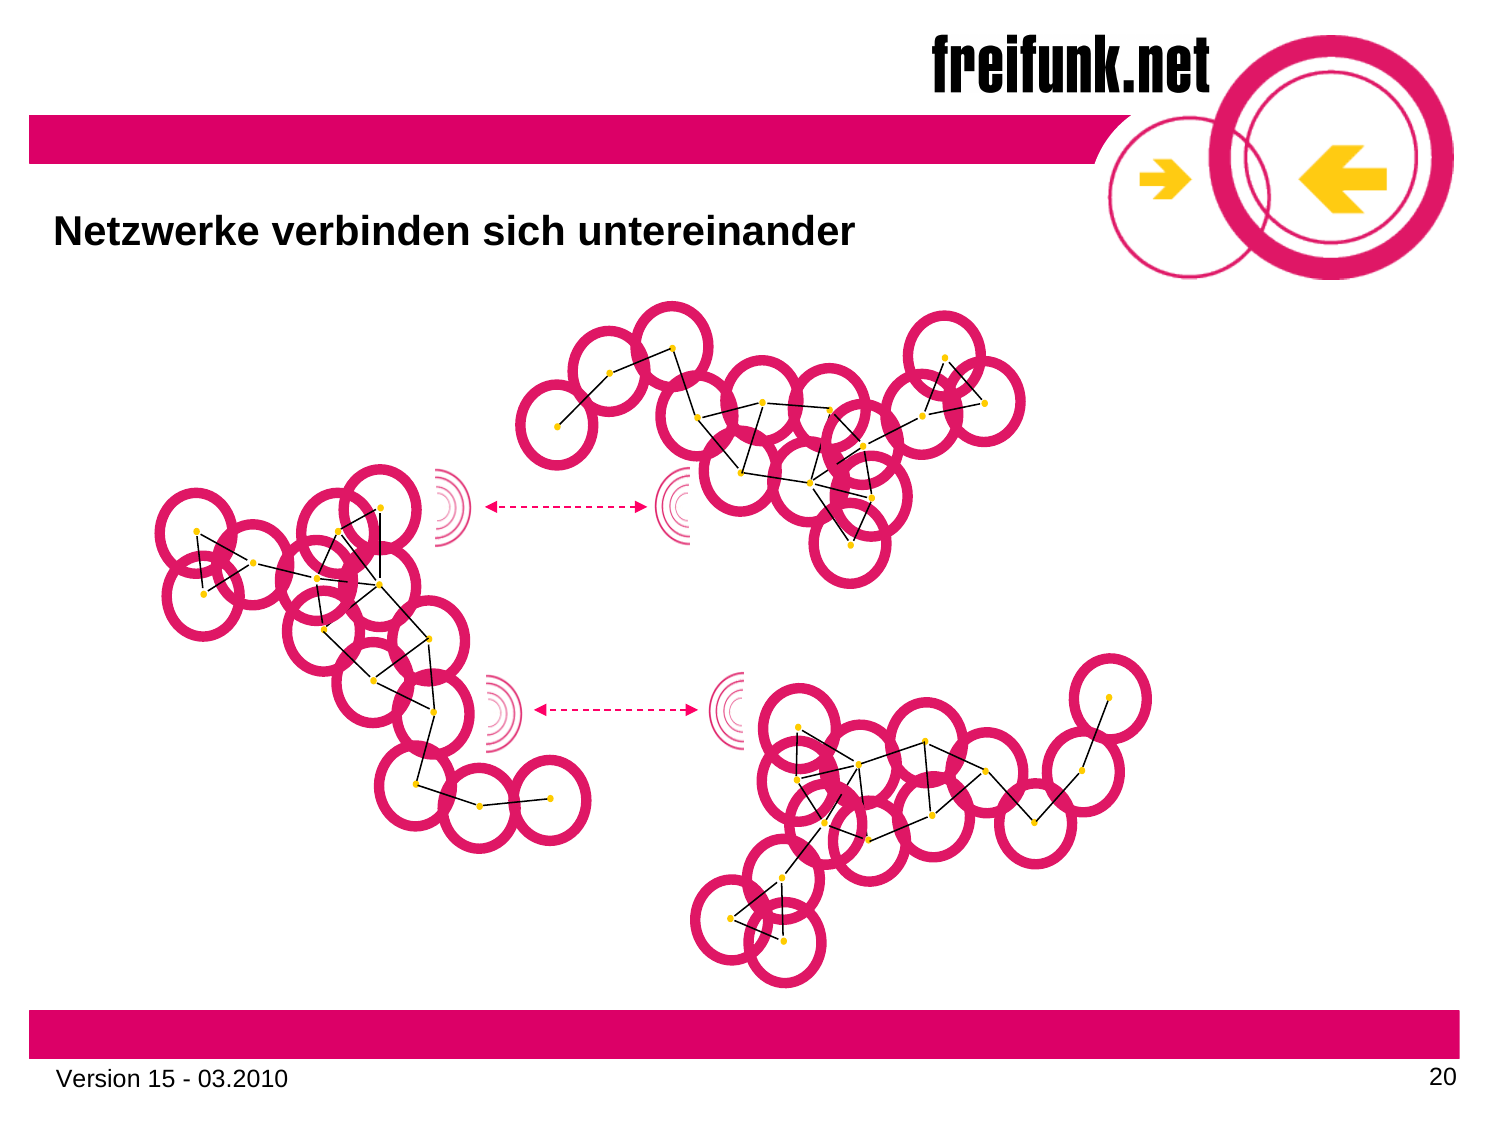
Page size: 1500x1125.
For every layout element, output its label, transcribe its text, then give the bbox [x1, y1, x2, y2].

text_box [928, 811, 936, 820]
text_box [780, 937, 787, 945]
text_box [981, 399, 988, 407]
text_box [919, 412, 926, 420]
text_box [320, 626, 328, 634]
text_box [759, 398, 766, 407]
text_box [554, 423, 561, 431]
text_box [795, 723, 802, 731]
text_box [868, 494, 875, 502]
text_box [426, 635, 433, 643]
text_box [193, 527, 200, 536]
text_box [821, 819, 828, 827]
text_box [921, 737, 929, 745]
text_box [727, 914, 734, 923]
text_box [376, 581, 383, 589]
text_box [200, 590, 207, 598]
text_box [1078, 767, 1086, 775]
text_box [865, 836, 872, 844]
text_box [377, 504, 384, 512]
picture [433, 466, 474, 549]
text_box [547, 794, 554, 803]
text_box [412, 780, 420, 788]
text_box [476, 802, 483, 810]
text_box [982, 767, 989, 775]
text_box [941, 354, 949, 362]
text_box [737, 469, 744, 477]
text_box [669, 344, 676, 352]
text_box [250, 559, 257, 567]
text_box [606, 369, 613, 377]
text_box [847, 541, 854, 549]
text_box [430, 708, 437, 716]
text_box [778, 874, 786, 882]
text_box [370, 677, 377, 685]
text_box [313, 574, 321, 583]
text_box [1105, 693, 1113, 702]
text_box [1031, 818, 1038, 827]
text_box [826, 406, 833, 414]
text_box [855, 760, 862, 768]
picture [932, 34, 1454, 280]
text_box [694, 414, 701, 422]
text_box [793, 776, 801, 784]
text_box [334, 527, 342, 536]
text_box [806, 479, 814, 487]
picture [484, 672, 525, 755]
text_box Netzwerke verbinden sich untereinander [53, 204, 1046, 283]
text_box [859, 442, 867, 450]
picture [706, 670, 746, 753]
picture [652, 465, 692, 548]
